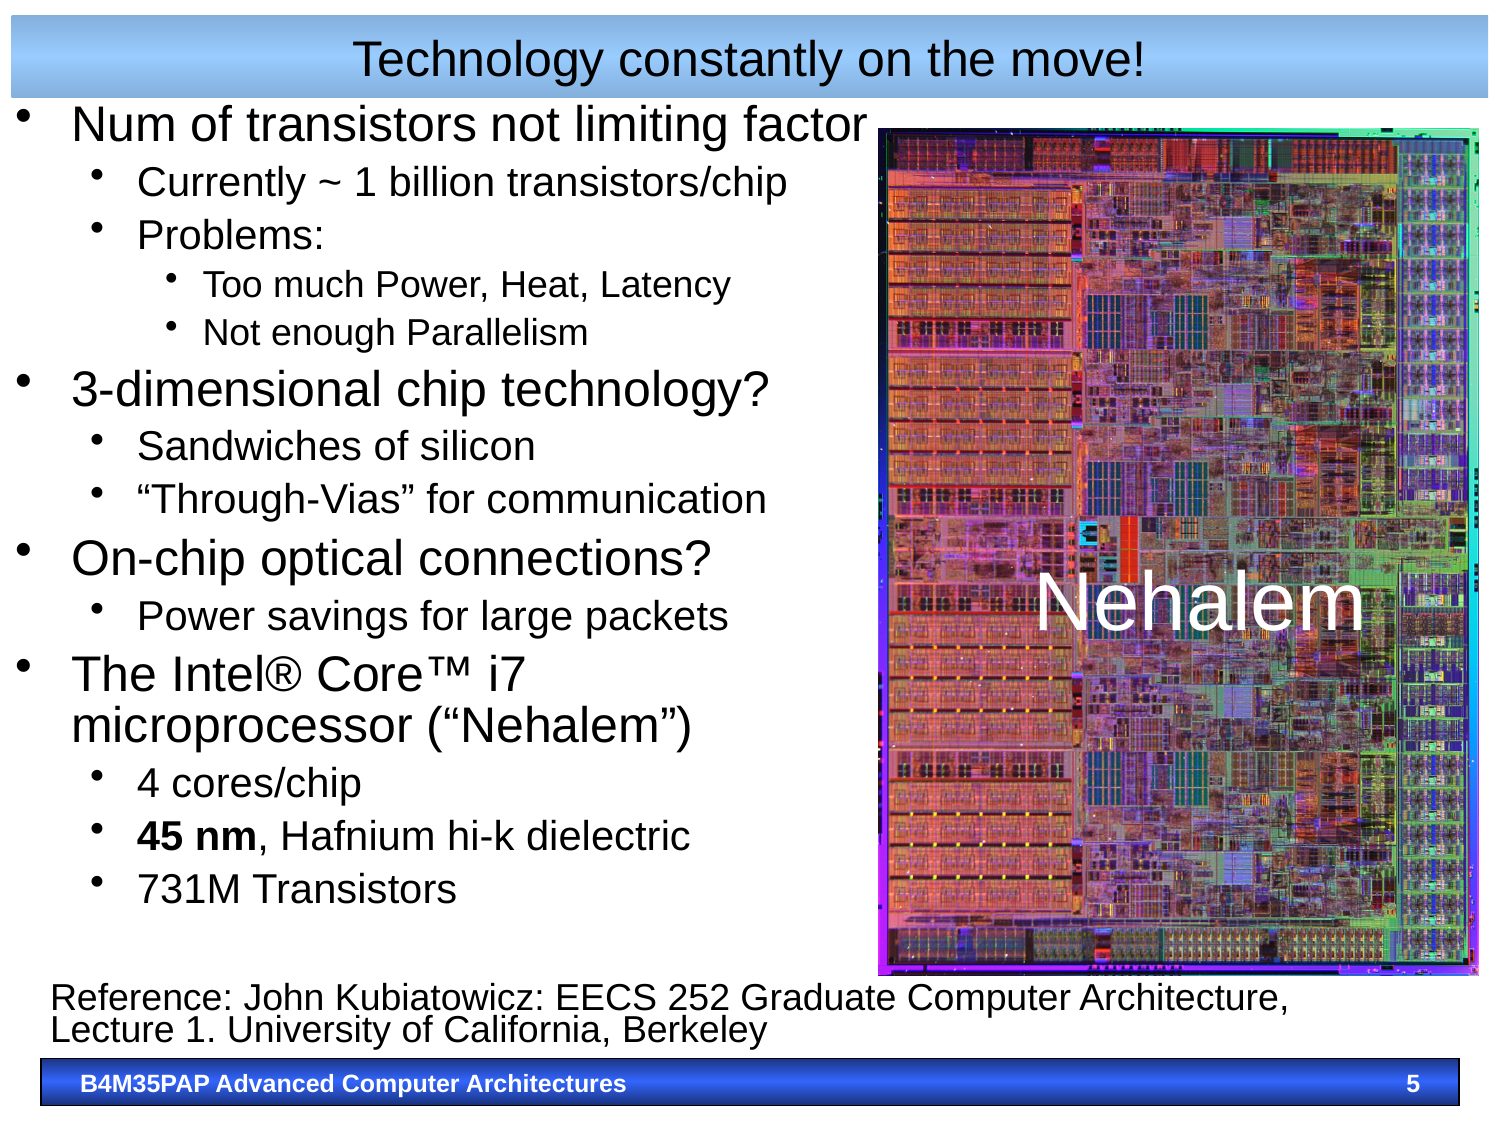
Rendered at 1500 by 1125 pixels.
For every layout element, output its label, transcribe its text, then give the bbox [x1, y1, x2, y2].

text_box Nehalem [1018, 539, 1382, 655]
text_box Num of transistors not limiting factor Currently ~ 1 billion transistors/chip Problems: Too much Power, Heat, Latency Not enough Parallelism 3-dimensional chip technology? Sandwiches of silicon “Through-Vias” for communication On-chip optical connections? Power savings for large packets The Intel® Core™ i7 microprocessor (“Nehalem”) 4 cores/chip 45 nm, Hafnium hi-k dielectric 731M Transistors [0, 93, 1489, 1114]
text_box Reference: John Kubiatowicz: EECS 252 Graduate Computer Architecture, Lecture 1. University of California, Berkeley [35, 978, 1407, 1088]
title Technology constantly on the move! [11, 15, 1489, 93]
picture [878, 128, 1479, 976]
